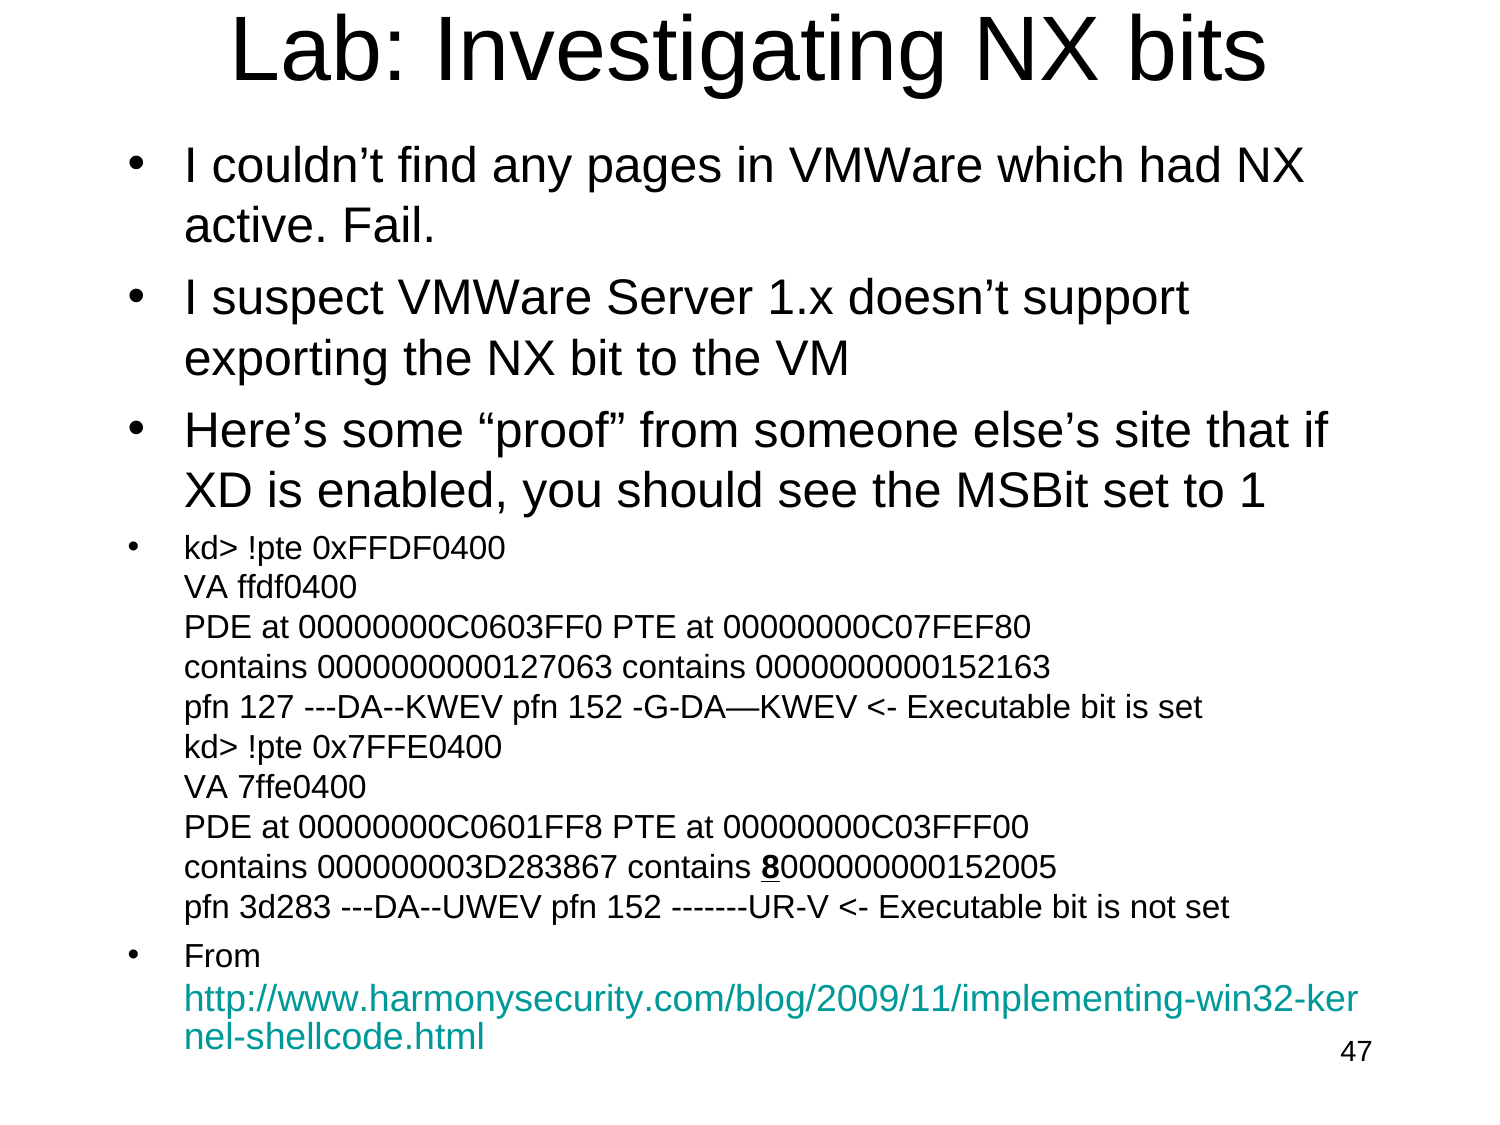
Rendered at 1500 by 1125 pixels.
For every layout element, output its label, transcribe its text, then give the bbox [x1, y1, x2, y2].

list I couldn’t find any pages in VMWare which had NX active. Fail. I suspect VMWare Server 1.x doesn’t support exporting the NX bit to the VM Here’s some “proof” from someone else’s site that if XD is enabled, you should see the MSBit set to 1 kd> !pte 0xFFDF0400 VA ffdf0400 PDE at 00000000C0603FF0 PTE at 00000000C07FEF80 contains 0000000000127063 contains 0000000000152163 pfn 127 ---DA--KWEV pfn 152 -G-DA—KWEV <- Executable bit is set kd> !pte 0x7FFE0400 VA 7ffe0400 PDE at 00000000C0601FF8 PTE at 00000000C03FFF00 contains 000000003D283867 contains 8000000000152005 pfn 3d283 ---DA--UWEV pfn 152 -------UR-V <- Executable bit is not set From http://www.harmonysecurity.com/blog/2009/11/implementing-win32-kernel-shellcode.html [112, 125, 1388, 1027]
text_box <number> [1074, 1025, 1388, 1101]
title Lab: Investigating NX bits [112, 0, 1388, 125]
